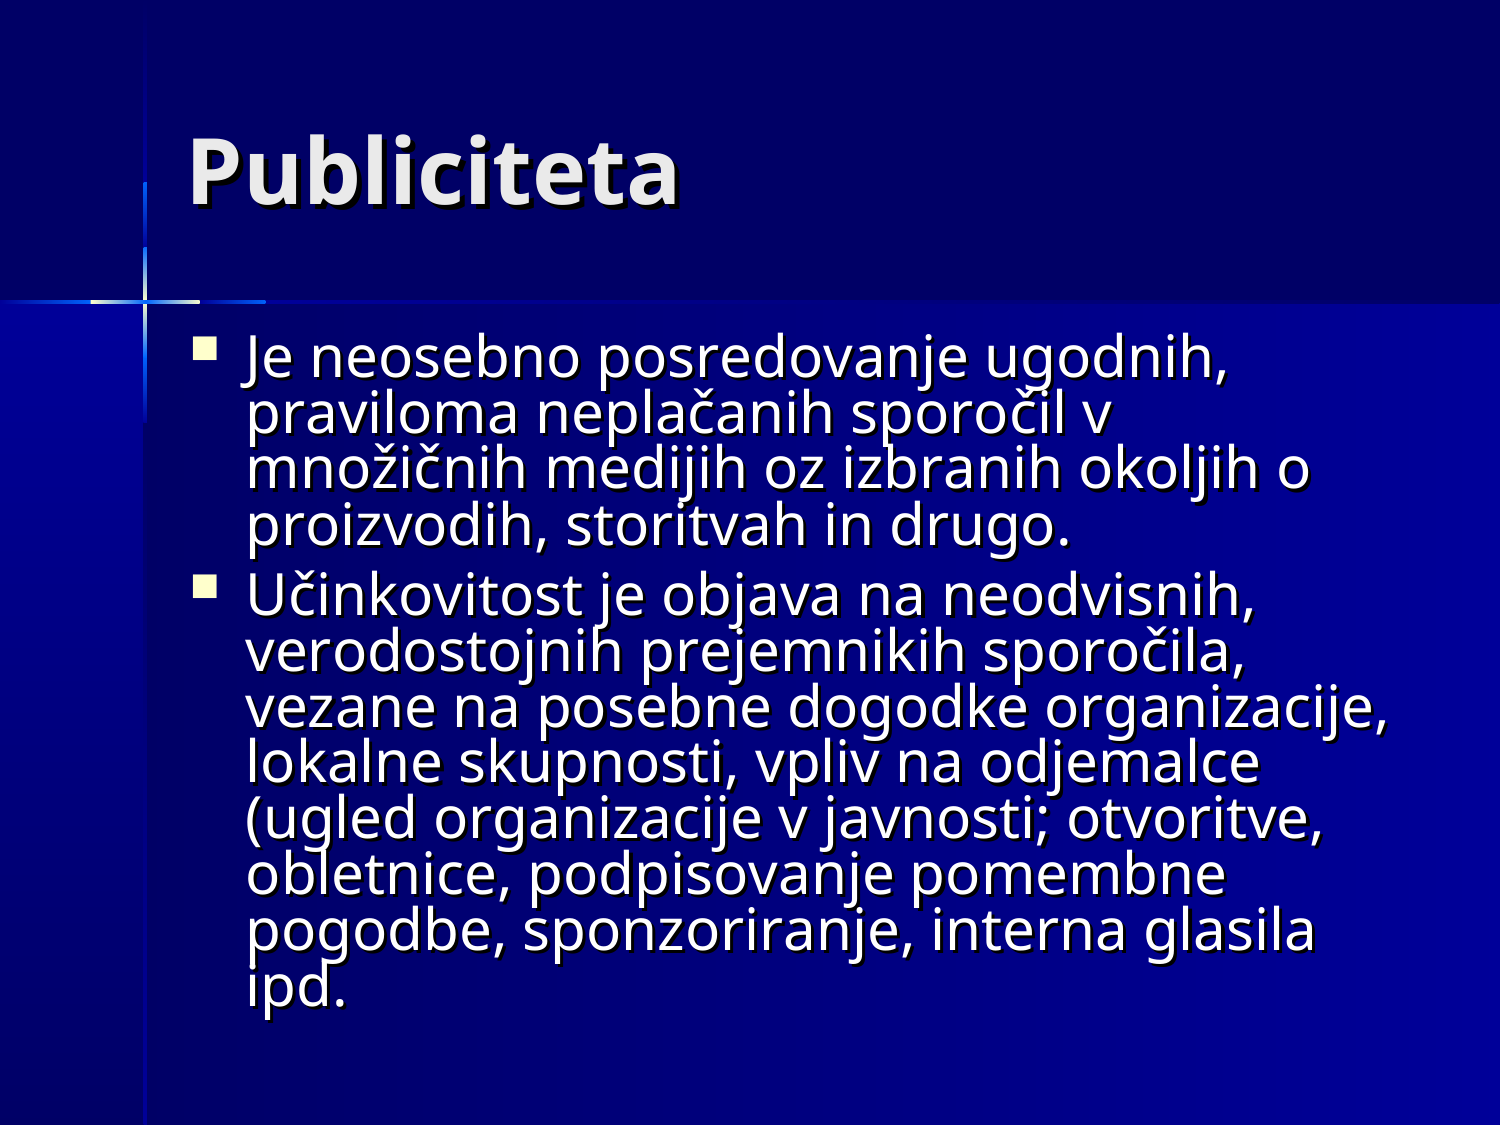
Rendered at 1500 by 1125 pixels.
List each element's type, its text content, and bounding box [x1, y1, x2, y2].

list Je neosebno posredovanje ugodnih, praviloma neplačanih sporočil v množičnih medijih oz izbranih okoljih o proizvodih, storitvah in drugo. Učinkovitost je objava na neodvisnih, verodostojnih prejemnikih sporočila, vezane na posebne dogodke organizacije, lokalne skupnosti, vpliv na odjemalce (ugled organizacije v javnosti; otvoritve, obletnice, podpisovanje pomembne pogodbe, sponzoriranje, interna glasila ipd. [174, 324, 1413, 1001]
title Publiciteta [171, 49, 1409, 285]
